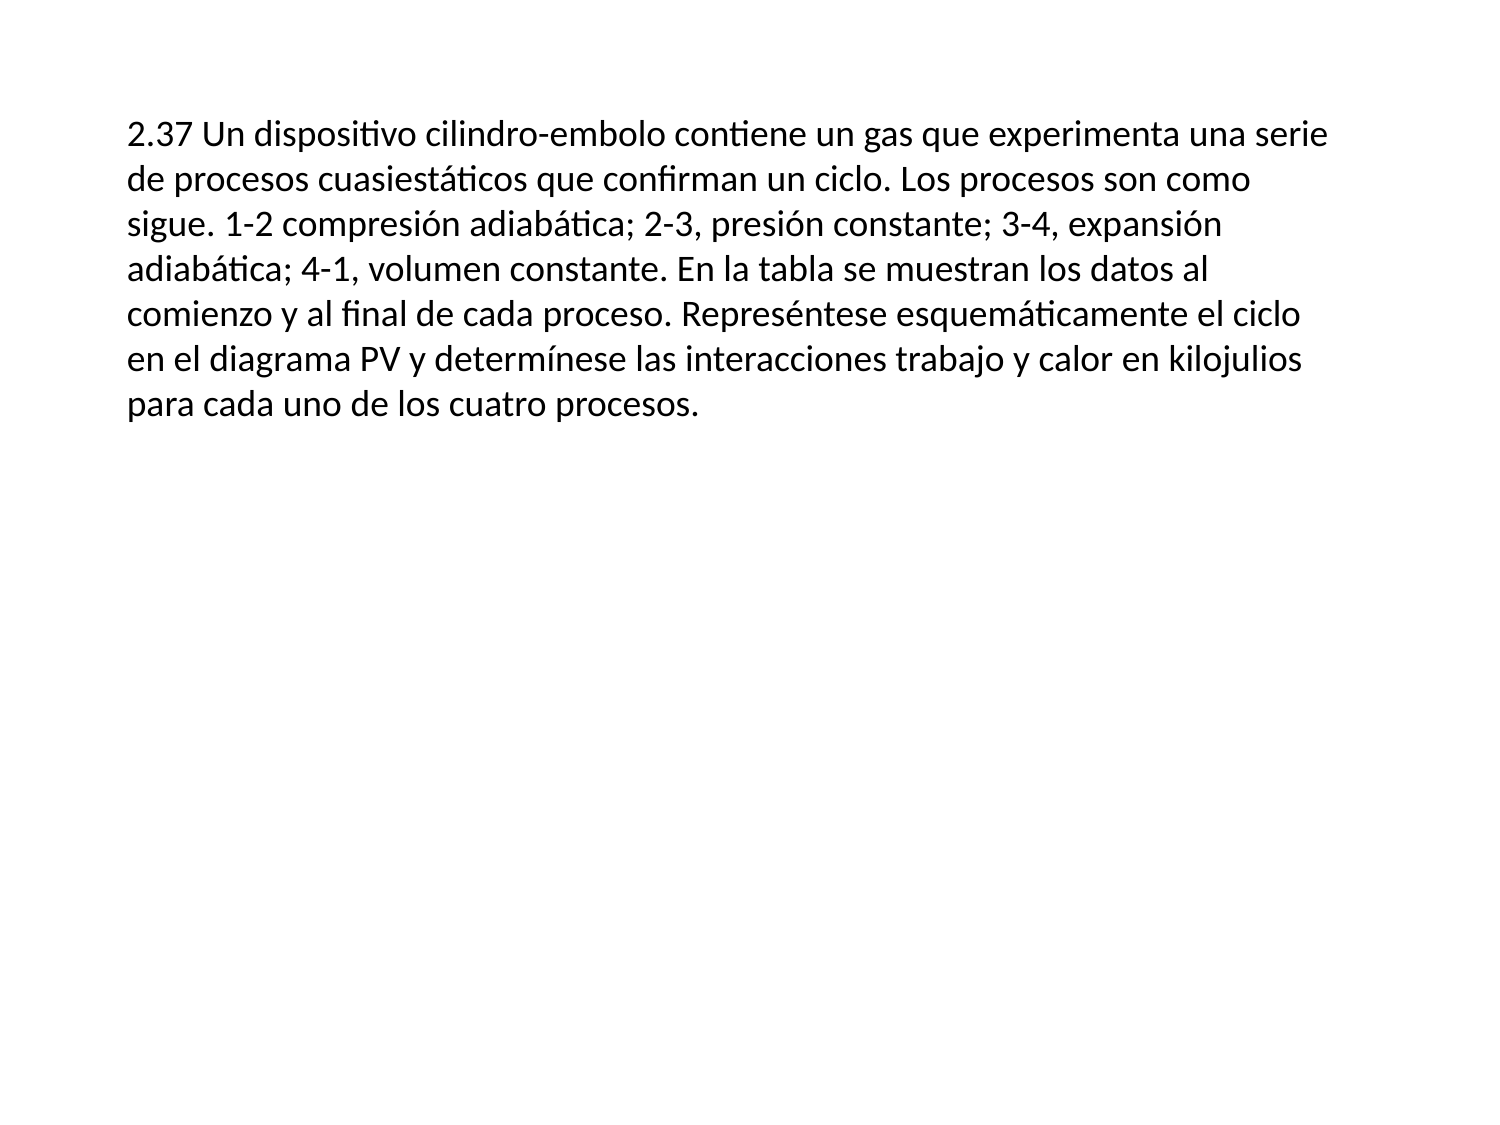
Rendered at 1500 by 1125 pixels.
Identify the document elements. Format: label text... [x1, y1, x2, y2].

text_box 2.37 Un dispositivo cilindro-embolo contiene un gas que experimenta una serie de procesos cuasiestáticos que confirman un ciclo. Los procesos son como sigue. 1-2 compresión adiabática; 2-3, presión constante; 3-4, expansión adiabática; 4-1, volumen constante. En la tabla se muestran los datos al comienzo y al final de cada proceso. Represéntese esquemáticamente el ciclo en el diagrama PV y determínese las interacciones trabajo y calor en kilojulios para cada uno de los cuatro procesos. [112, 101, 1353, 432]
